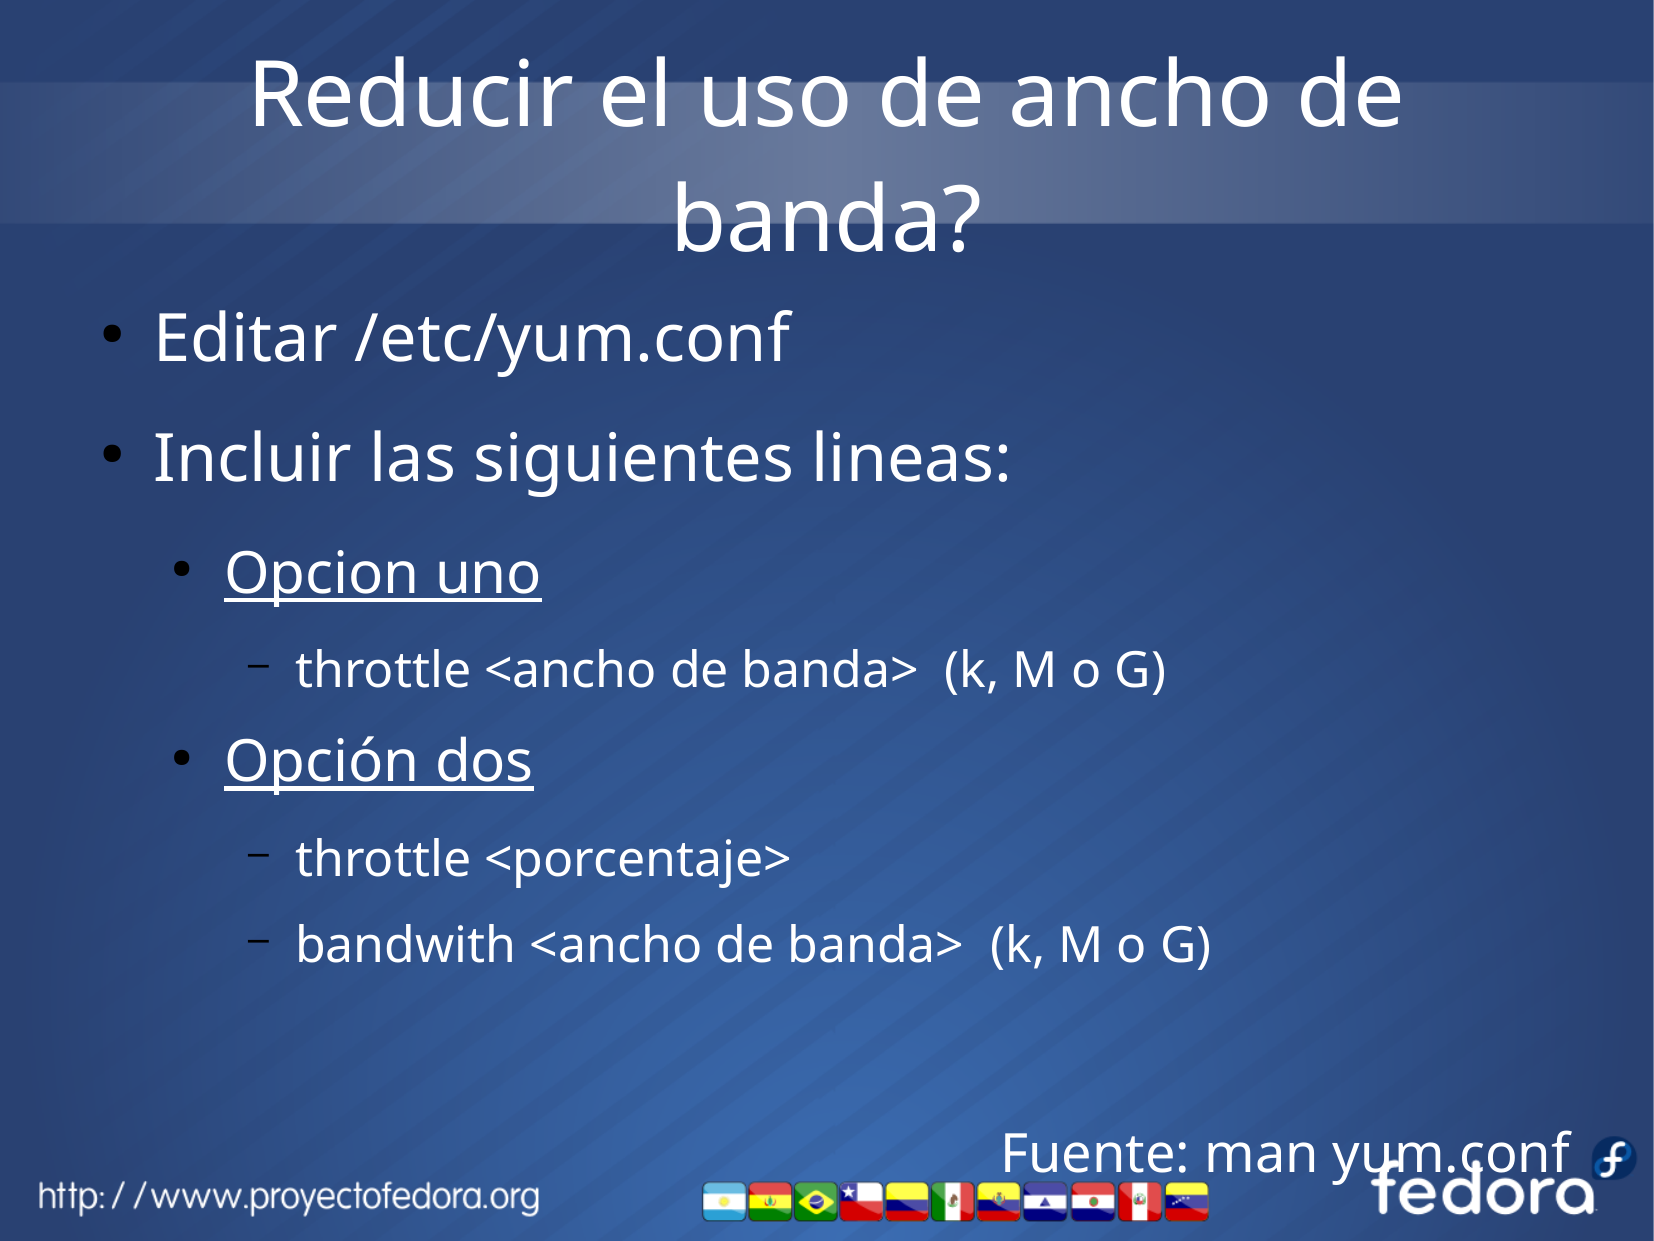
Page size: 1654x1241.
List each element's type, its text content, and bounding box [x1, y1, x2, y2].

list Editar /etc/yum.conf Incluir las siguientes lineas: Opcion uno throttle <ancho de banda> (k, M o G) Opción dos throttle <porcentaje> bandwith <ancho de banda> (k, M o G) Fuente: man yum.conf [82, 290, 1571, 1094]
title Reducir el uso de ancho de banda? [82, 56, 1571, 250]
picture [0, 0, 1654, 1241]
